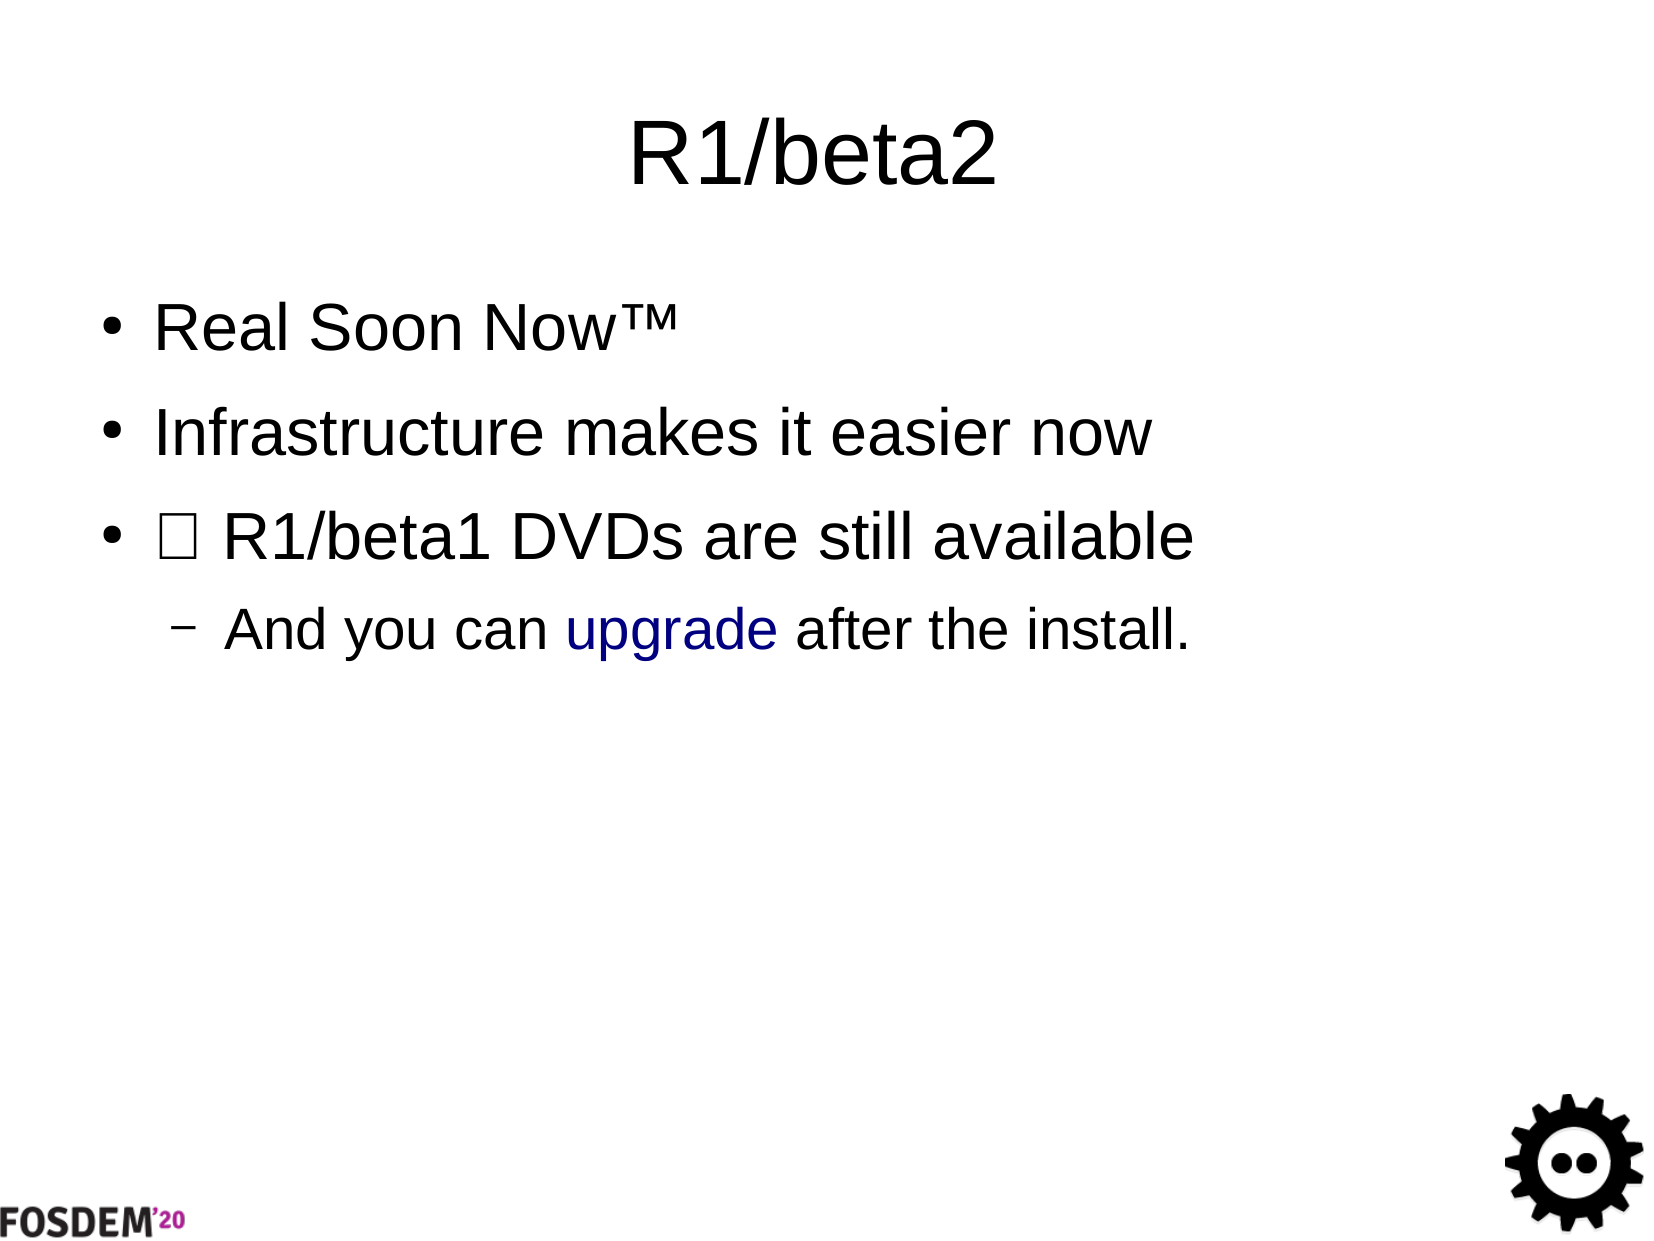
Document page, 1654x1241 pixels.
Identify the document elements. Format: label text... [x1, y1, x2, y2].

list Real Soon Now™ Infrastructure makes it easier now 📀 R1/beta1 DVDs are still available And you can upgrade after the install. [82, 290, 1571, 1010]
picture [0, 1202, 188, 1241]
title R1/beta2 [82, 49, 1571, 257]
picture [1505, 1094, 1648, 1235]
